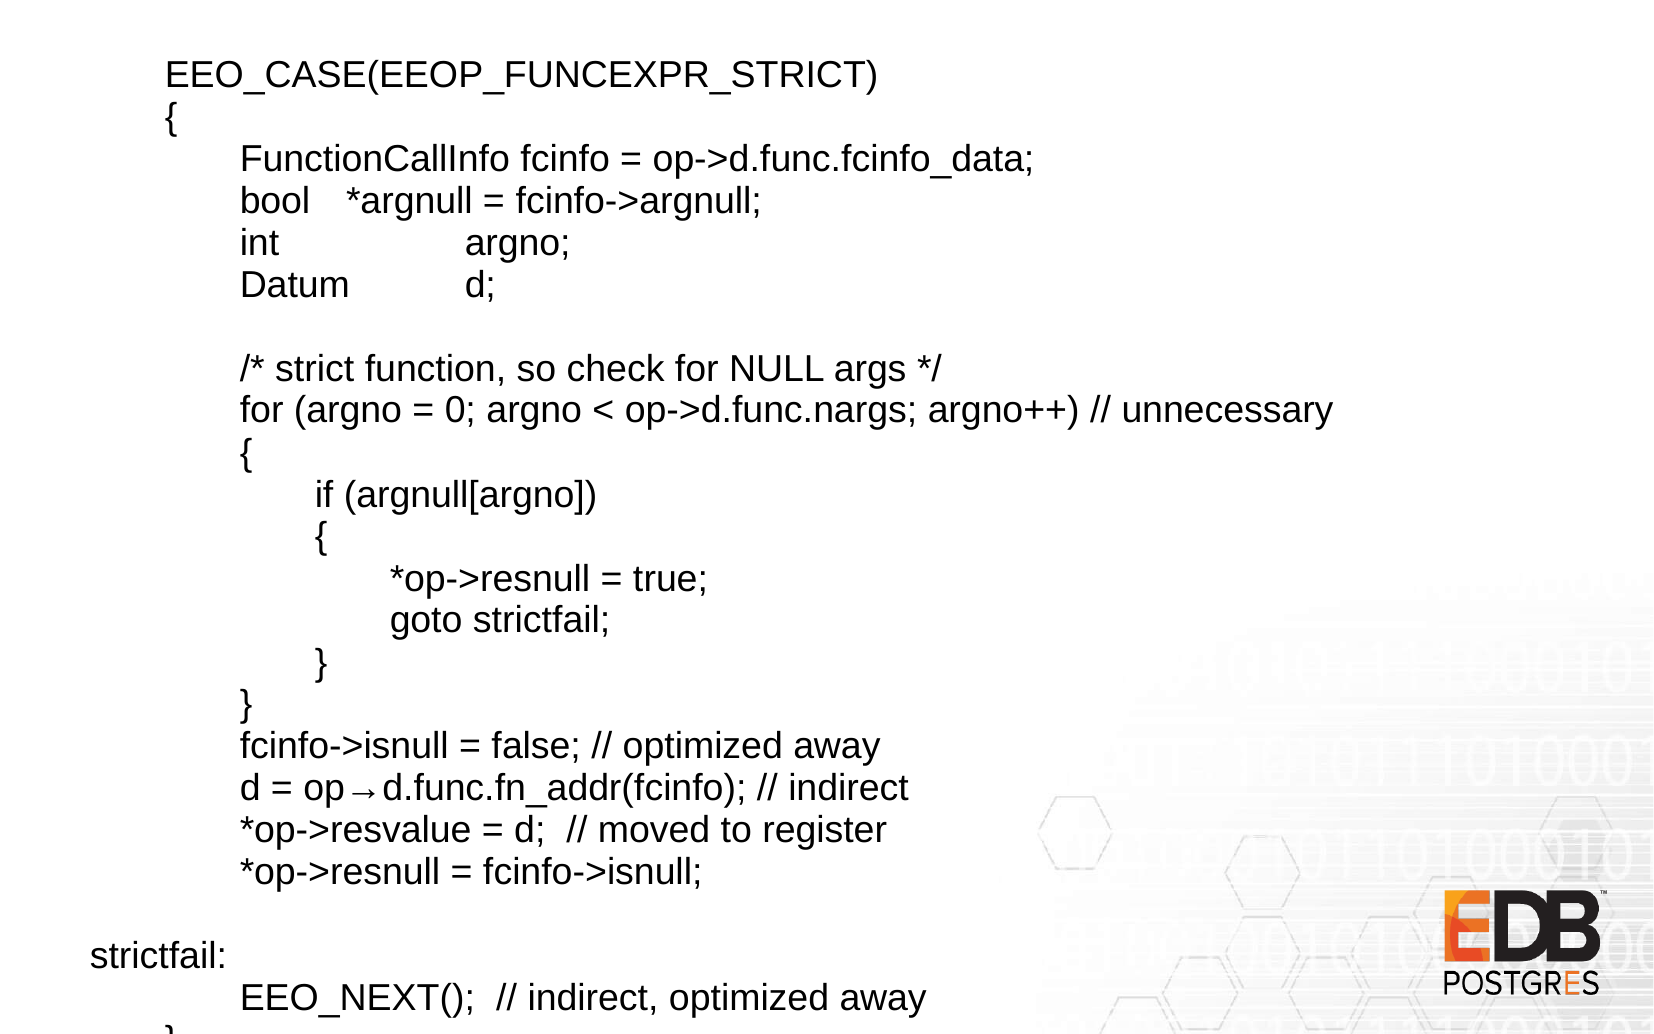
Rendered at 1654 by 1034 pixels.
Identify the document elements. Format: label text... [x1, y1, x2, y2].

text_box EEO_CASE(EEOP_FUNCEXPR_STRICT) { FunctionCallInfo fcinfo = op->d.func.fcinfo_data; bool *argnull = fcinfo->argnull; int argno; Datum d; /* strict function, so check for NULL args */ for (argno = 0; argno < op->d.func.nargs; argno++) // unnecessary { if (argnull[argno]) { *op->resnull = true; goto strictfail; } } fcinfo->isnull = false; // optimized away d = op→d.func.fn_addr(fcinfo); // indirect *op->resvalue = d; // moved to register *op->resnull = fcinfo->isnull; strictfail: EEO_NEXT(); // indirect, optimized away } [0, 3, 1654, 1034]
